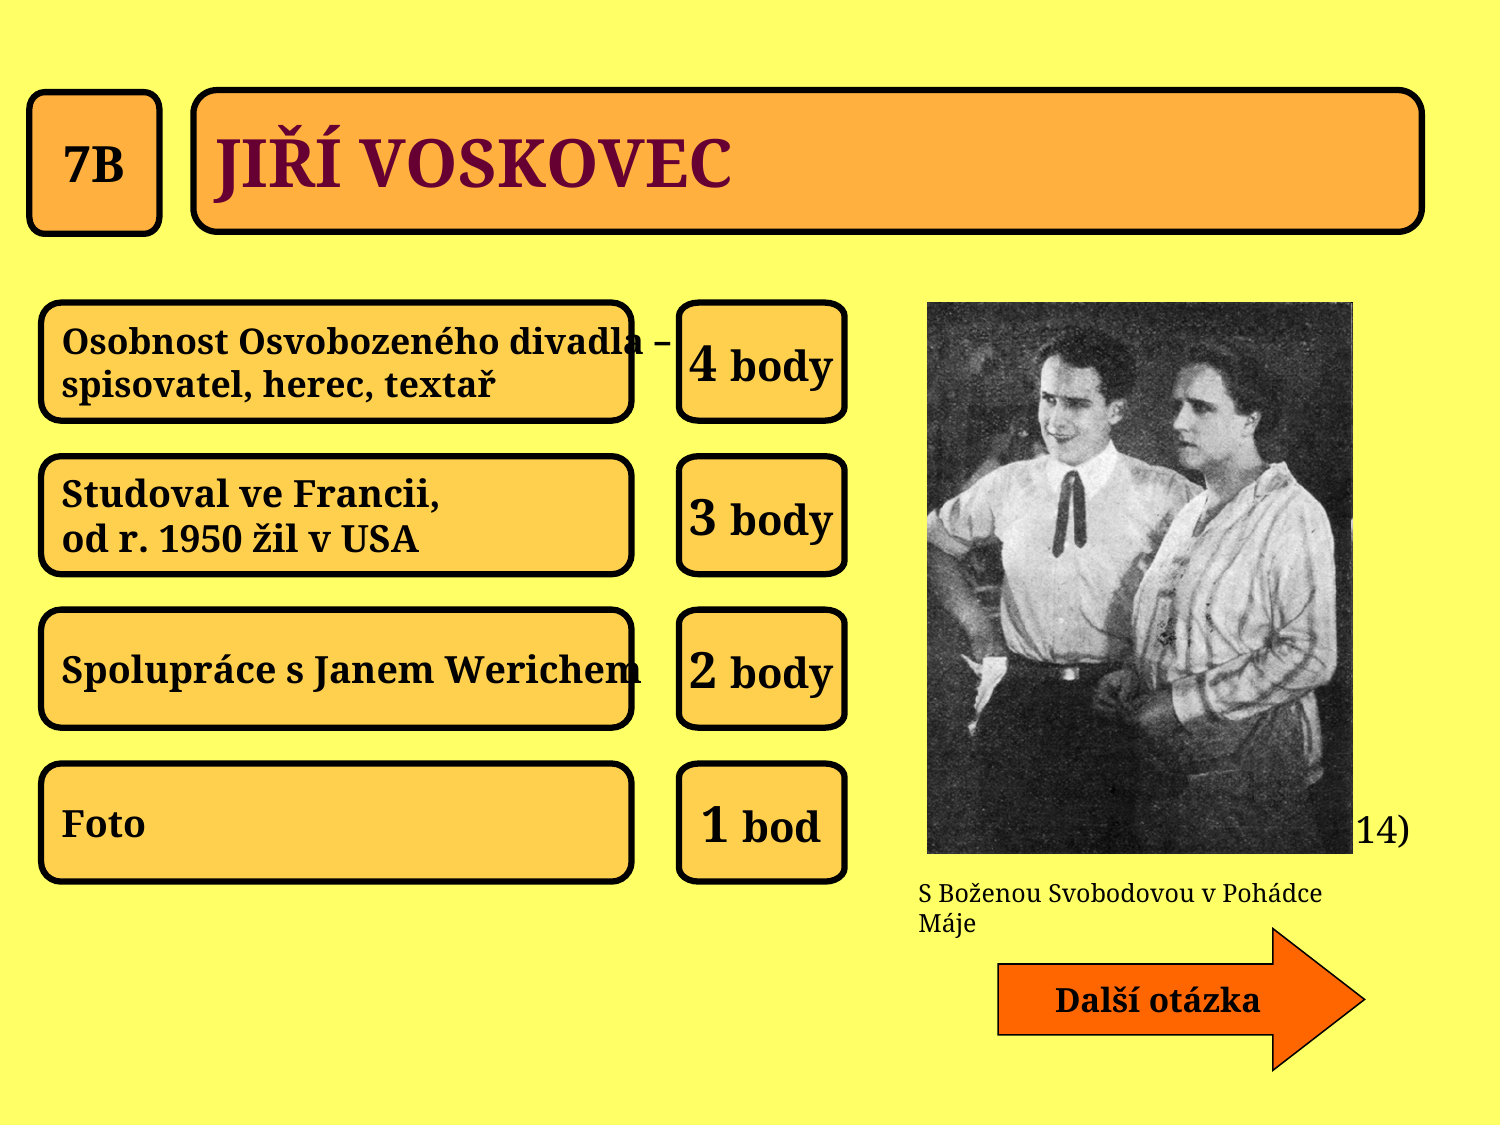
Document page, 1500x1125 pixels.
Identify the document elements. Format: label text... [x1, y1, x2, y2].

text_box 4 body [27, 89, 162, 236]
text_box Osobnost Osvobozeného divadla − spisovatel, herec, textař [41, 302, 632, 421]
text_box 14) [1340, 798, 1447, 860]
text_box 4 body [678, 302, 845, 421]
picture [927, 302, 1353, 854]
text_box 1 bod [678, 763, 845, 882]
text_box 7B [29, 92, 160, 234]
text_box 4 body [38, 300, 634, 423]
text_box Další otázka [998, 928, 1365, 1071]
text_box 3 body [678, 456, 845, 575]
text_box Spolupráce s Janem Werichem [41, 609, 632, 728]
text_box 4 body [38, 761, 634, 884]
text_box JIŘÍ VOSKOVEC [193, 90, 1422, 232]
text_box 4 body [191, 87, 1425, 234]
text_box 2 body [678, 609, 845, 728]
text_box 4 body [38, 454, 634, 577]
text_box Foto [41, 763, 632, 882]
text_box S Boženou Svobodovou v Pohádce Máje [903, 869, 1400, 945]
text_box 4 body [38, 607, 634, 730]
text_box Studoval ve Francii, od r. 1950 žil v USA [41, 456, 632, 575]
